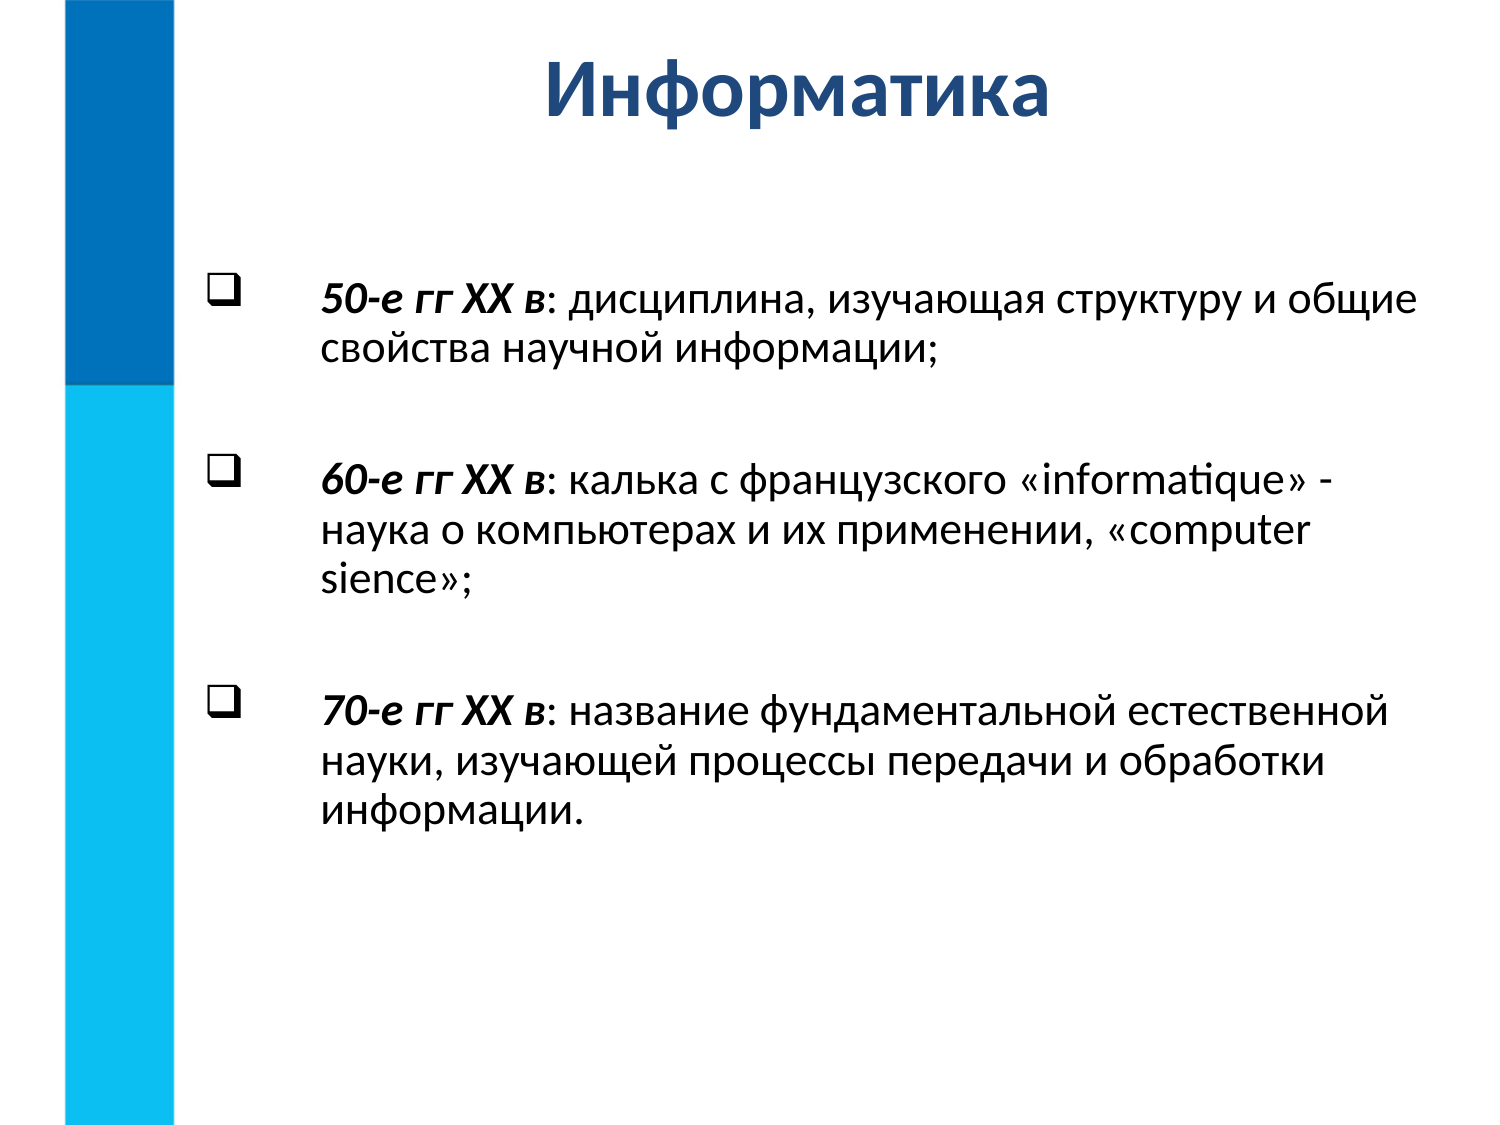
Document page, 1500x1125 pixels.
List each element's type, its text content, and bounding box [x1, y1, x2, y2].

picture [0, 0, 1500, 1125]
text_box Информатика [171, 30, 1426, 135]
text_box 50-е гг XX в: дисциплина, изучающая структуру и общие свойства научной информации; 60-е гг XX в: калька с французского «informatique» - наука о компьютерах и их применении, «computer sience»; 70-е гг XX в: название фундаментальной естественной науки, изучающей процессы передачи и обработки информации. [188, 266, 1453, 981]
